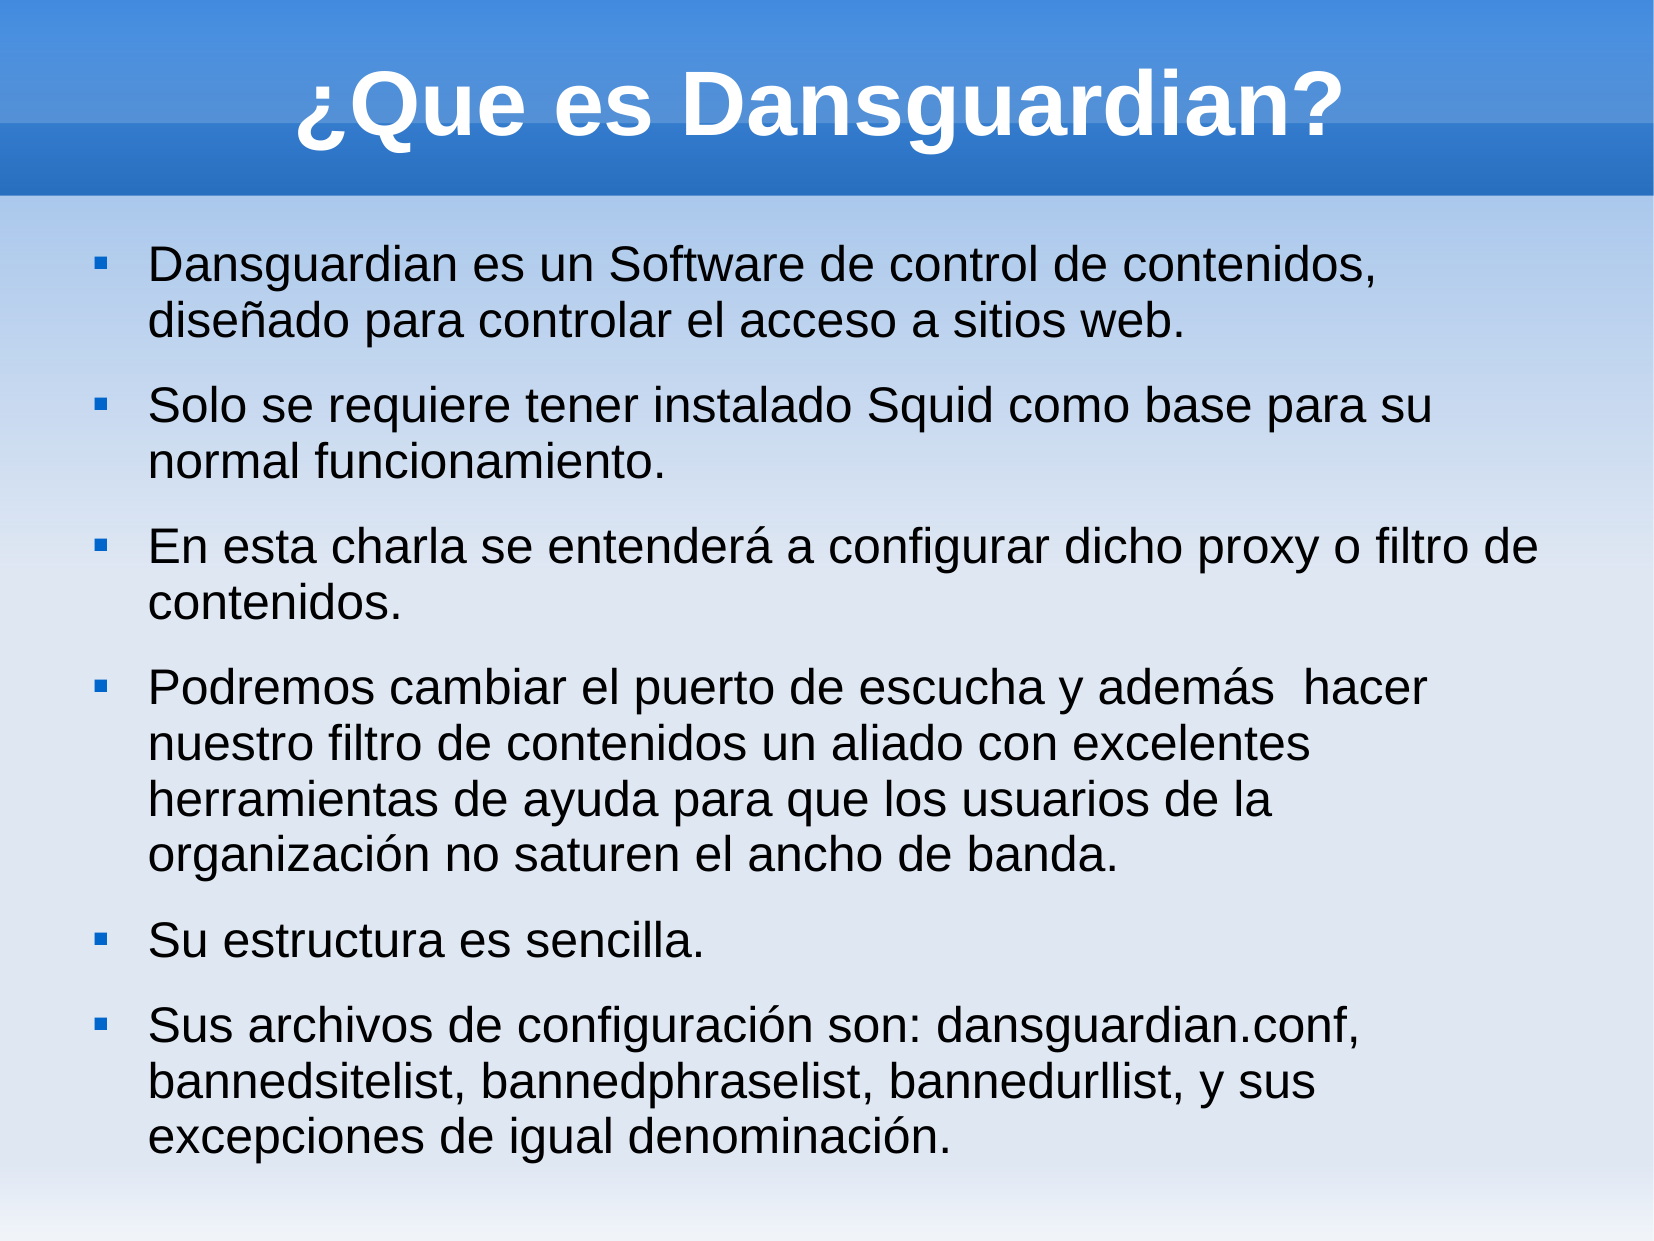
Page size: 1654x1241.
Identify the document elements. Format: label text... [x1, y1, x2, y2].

picture [0, 0, 1654, 1241]
list Dansguardian es un Software de control de contenidos, diseñado para controlar el acceso a sitios web. Solo se requiere tener instalado Squid como base para su normal funcionamiento. En esta charla se entenderá a configurar dicho proxy o filtro de contenidos. Podremos cambiar el puerto de escucha y además hacer nuestro filtro de contenidos un aliado con excelentes herramientas de ayuda para que los usuarios de la organización no saturen el ancho de banda. Su estructura es sencilla. Sus archivos de configuración son: dansguardian.conf, bannedsitelist, bannedphraselist, bannedurllist, y sus excepciones de igual denominación. [76, 236, 1565, 1241]
title ¿Que es Dansguardian? [76, 0, 1565, 208]
